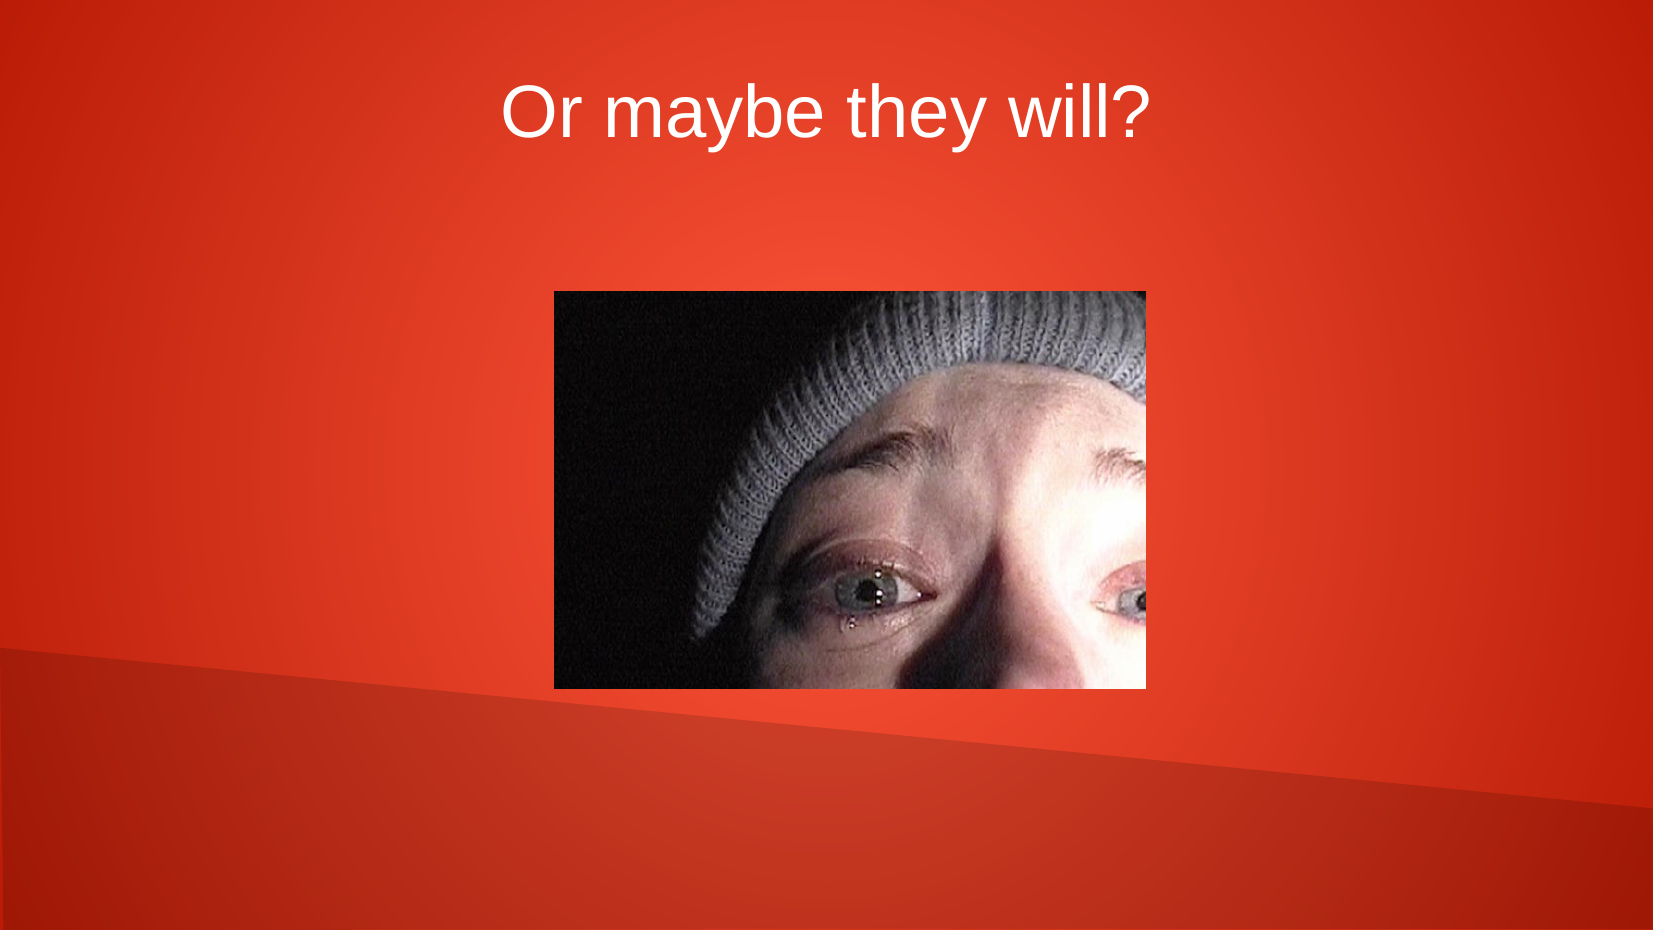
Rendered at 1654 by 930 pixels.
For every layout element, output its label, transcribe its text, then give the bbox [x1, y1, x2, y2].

title Or maybe they will? [82, 35, 1571, 189]
picture [554, 291, 1146, 689]
